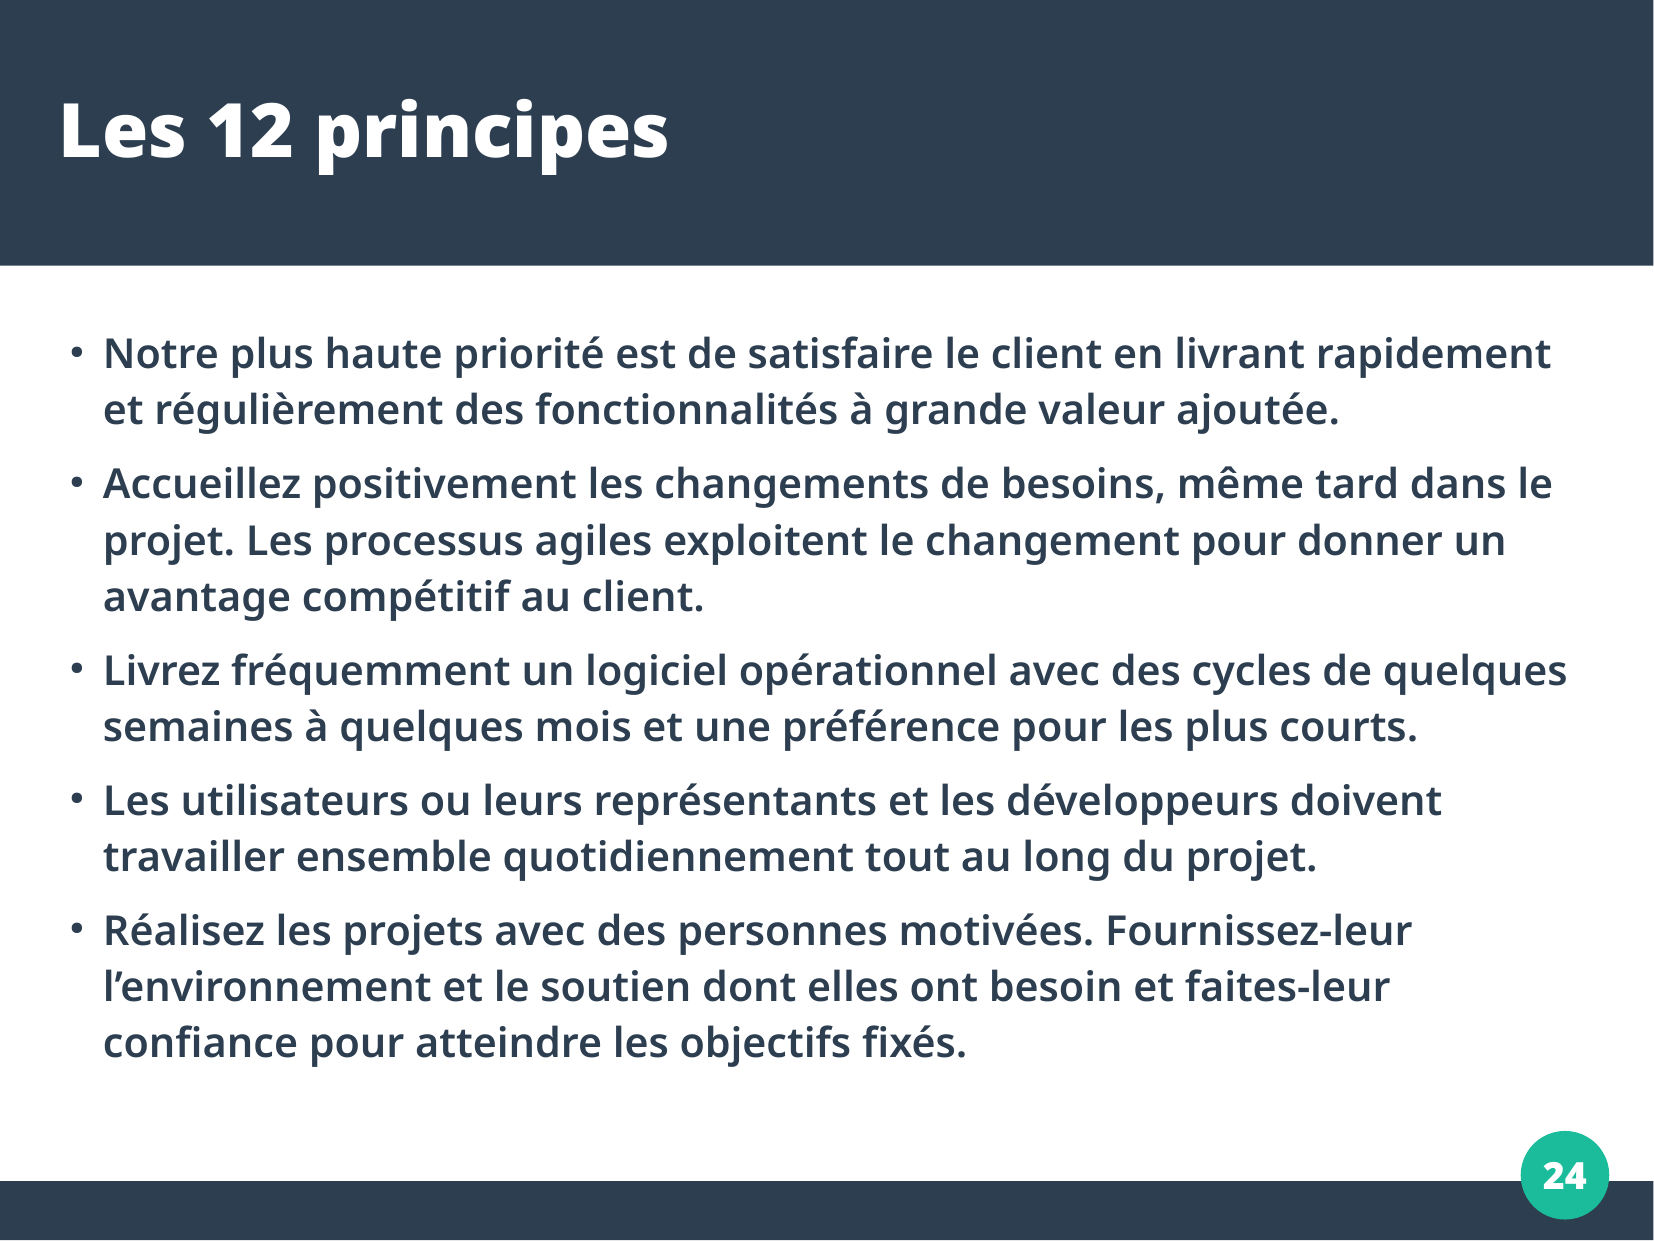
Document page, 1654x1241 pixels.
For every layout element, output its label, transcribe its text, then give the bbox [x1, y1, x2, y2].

list Notre plus haute priorité est de satisfaire le client en livrant rapidement et régulièrement des fonctionnalités à grande valeur ajoutée. Accueillez positivement les changements de besoins, même tard dans le projet. Les processus agiles exploitent le changement pour donner un avantage compétitif au client. Livrez fréquemment un logiciel opérationnel avec des cycles de quelques semaines à quelques mois et une préférence pour les plus courts. Les utilisateurs ou leurs représentants et les développeurs doivent travailler ensemble quotidiennement tout au long du projet. Réalisez les projets avec des personnes motivées. Fournissez-leur l’environnement et le soutien dont elles ont besoin et faites-leur confiance pour atteindre les objectifs fixés. [59, 324, 1595, 1152]
title Les 12 principes [59, 49, 1595, 207]
